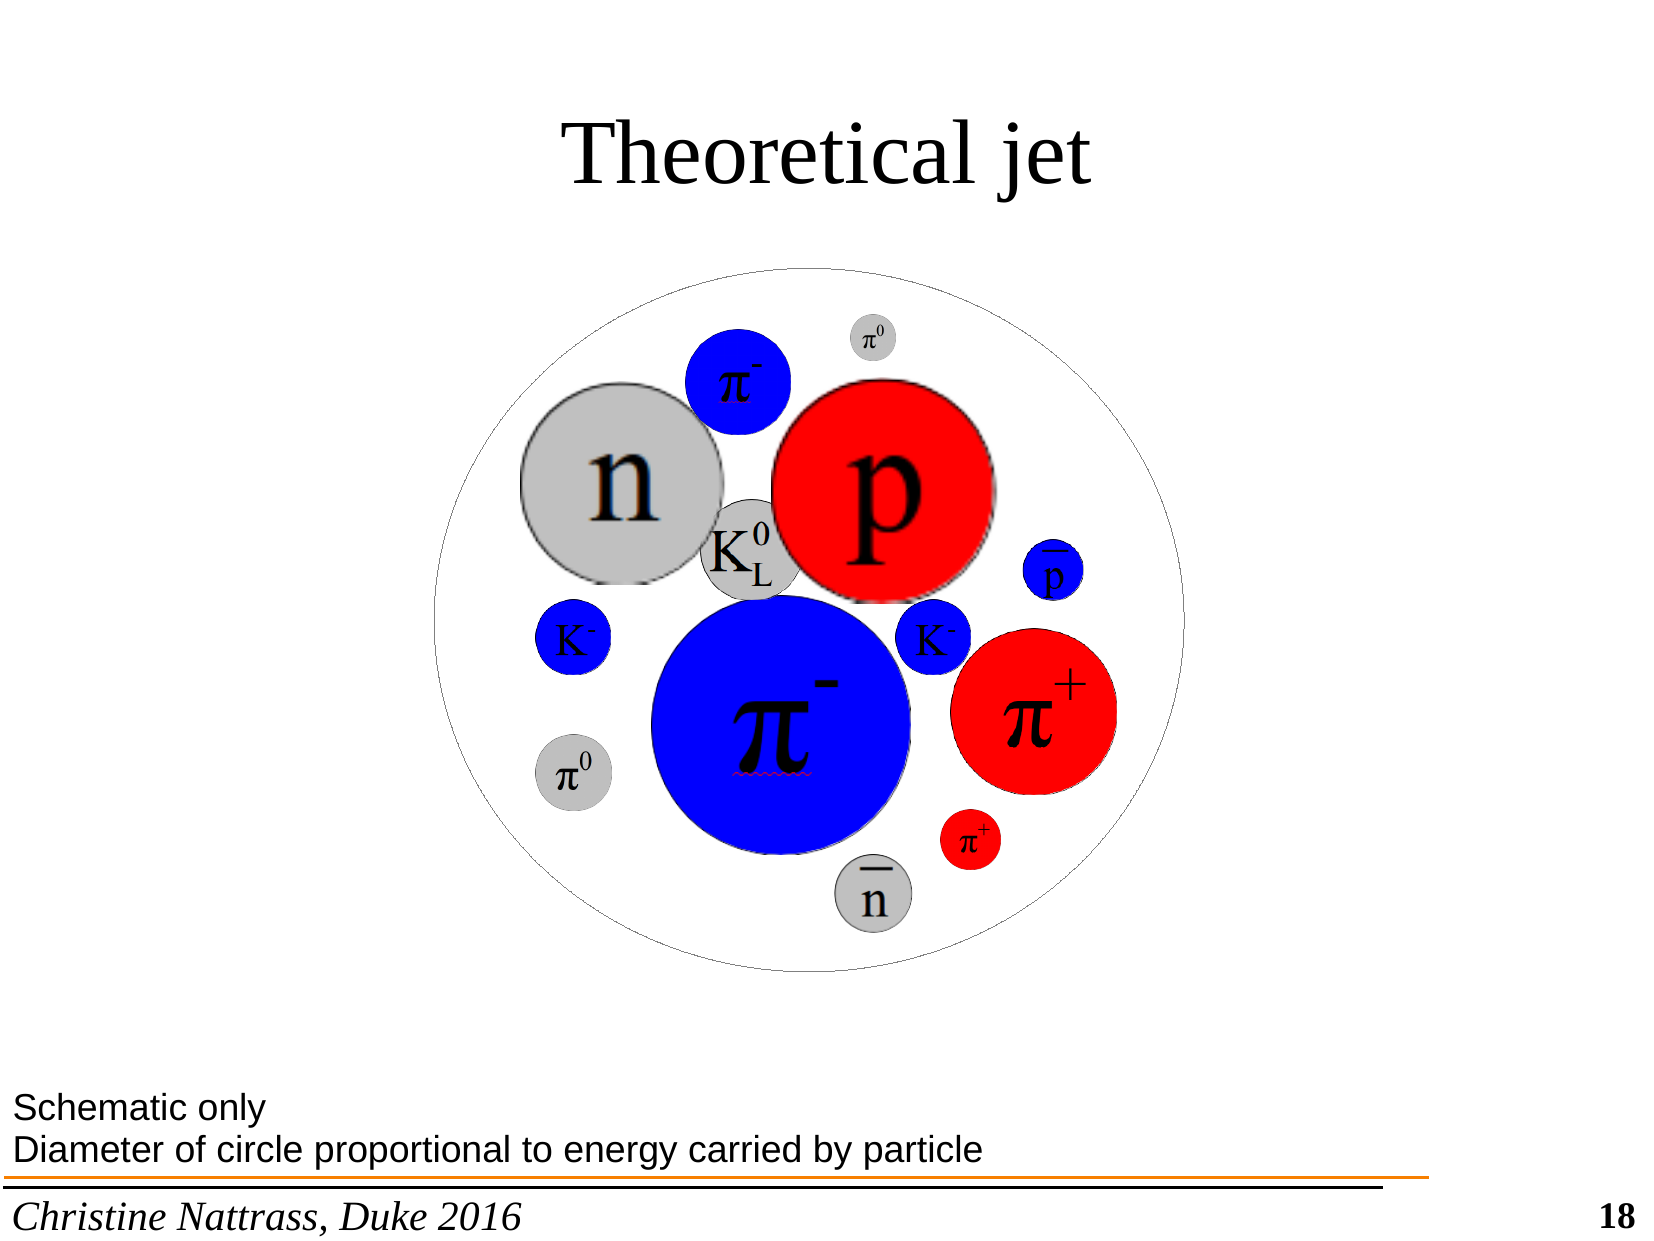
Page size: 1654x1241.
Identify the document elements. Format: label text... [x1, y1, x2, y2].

picture [535, 734, 612, 811]
picture [520, 329, 1117, 937]
picture [850, 314, 896, 361]
picture [940, 809, 1001, 871]
text_box Schematic only Diameter of circle proportional to energy carried by particle [0, 1079, 1093, 1221]
title Theoretical jet [82, 49, 1571, 257]
picture [535, 599, 611, 676]
